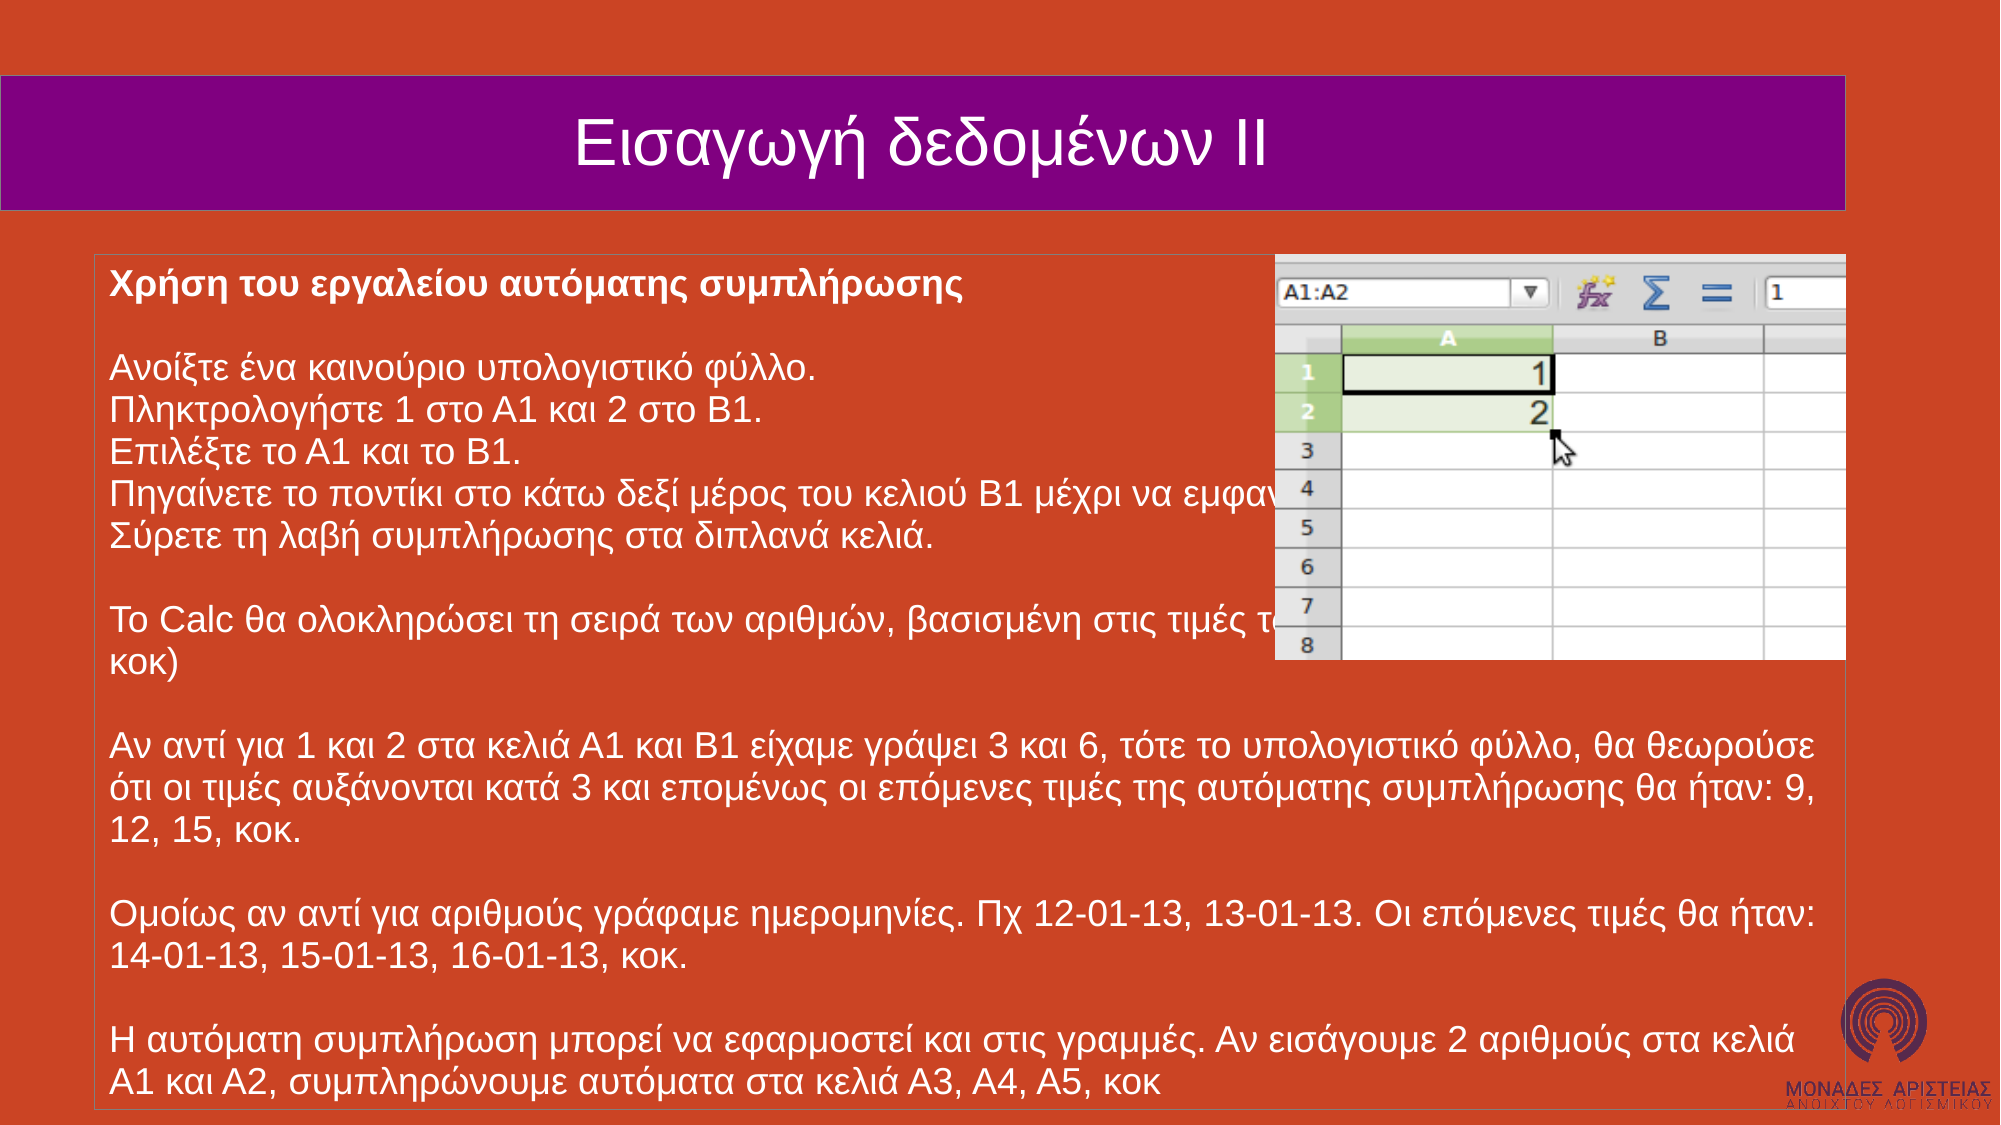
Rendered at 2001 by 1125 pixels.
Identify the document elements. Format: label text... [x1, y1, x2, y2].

text_box Χρήση του εργαλείου αυτόματης συμπλήρωσης Ανοίξτε ένα καινούριο υπολογιστικό φύλλο. Πληκτρολογήστε 1 στο Α1 και 2 στο B1. Επιλέξτε το Α1 και το B1. Πηγαίνετε το ποντίκι στο κάτω δεξί μέρος του κελιού Β1 μέχρι να εμφανιστεί η λαβή γεμίσματος. Σύρετε τη λαβή συμπλήρωσης στα διπλανά κελιά. Το Calc θα ολοκληρώσει τη σειρά των αριθμών, βασισμένη στις τιμές των δύο πρώτων κελιών (3, 4, 5, κοκ) Αν αντί για 1 και 2 στα κελιά Α1 και Β1 είχαμε γράψει 3 και 6, τότε το υπολογιστικό φύλλο, θα θεωρούσε ότι οι τιμές αυξάνονται κατά 3 και επομένως οι επόμενες τιμές της αυτόματης συμπλήρωσης θα ήταν: 9, 12, 15, κοκ. Ομοίως αν αντί για αριθμούς γράφαμε ημερομηνίες. Πχ 12-01-13, 13-01-13. Οι επόμενες τιμές θα ήταν: 14-01-13, 15-01-13, 16-01-13, κοκ. Η αυτόματη συμπλήρωση μπορεί να εφαρμοστεί και στις γραμμές. Αν εισάγουμε 2 αριθμούς στα κελιά Α1 και Α2, συμπληρώνουμε αυτόματα στα κελιά Α3, Α4, Α5, κοκ [94, 254, 1846, 1110]
text_box Εισαγωγή δεδομένων ΙΙ [0, 75, 1846, 211]
picture [1785, 978, 1992, 1111]
picture [1275, 254, 1846, 661]
